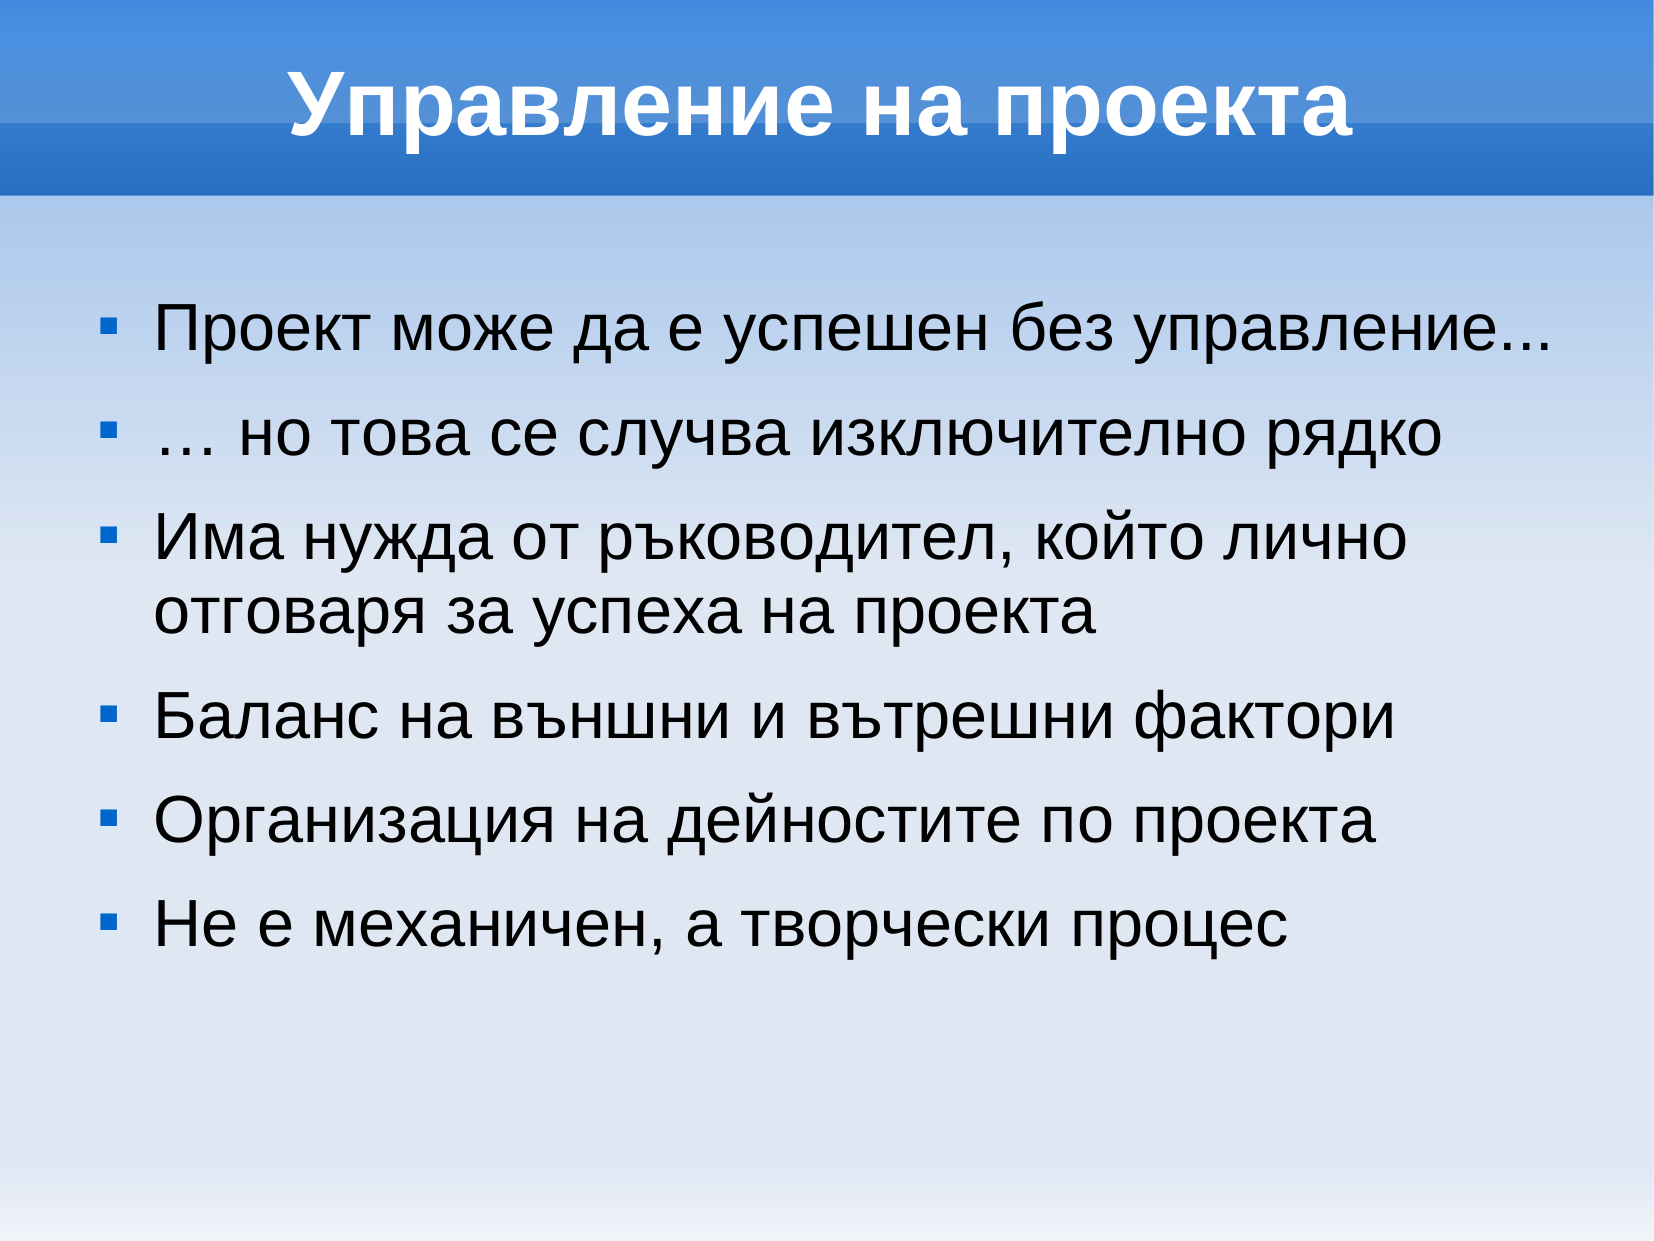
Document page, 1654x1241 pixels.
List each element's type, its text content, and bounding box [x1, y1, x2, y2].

title Управление на проекта [76, 7, 1565, 200]
picture [0, 0, 1654, 1241]
list Проект може да е успешен без управление... … но това се случва изключително рядко Има нужда от ръководител, който лично отговаря за успеха на проекта Баланс на външни и вътрешни фактори Организация на дейностите по проекта Не е механичен, а творчески процес [82, 290, 1571, 1094]
